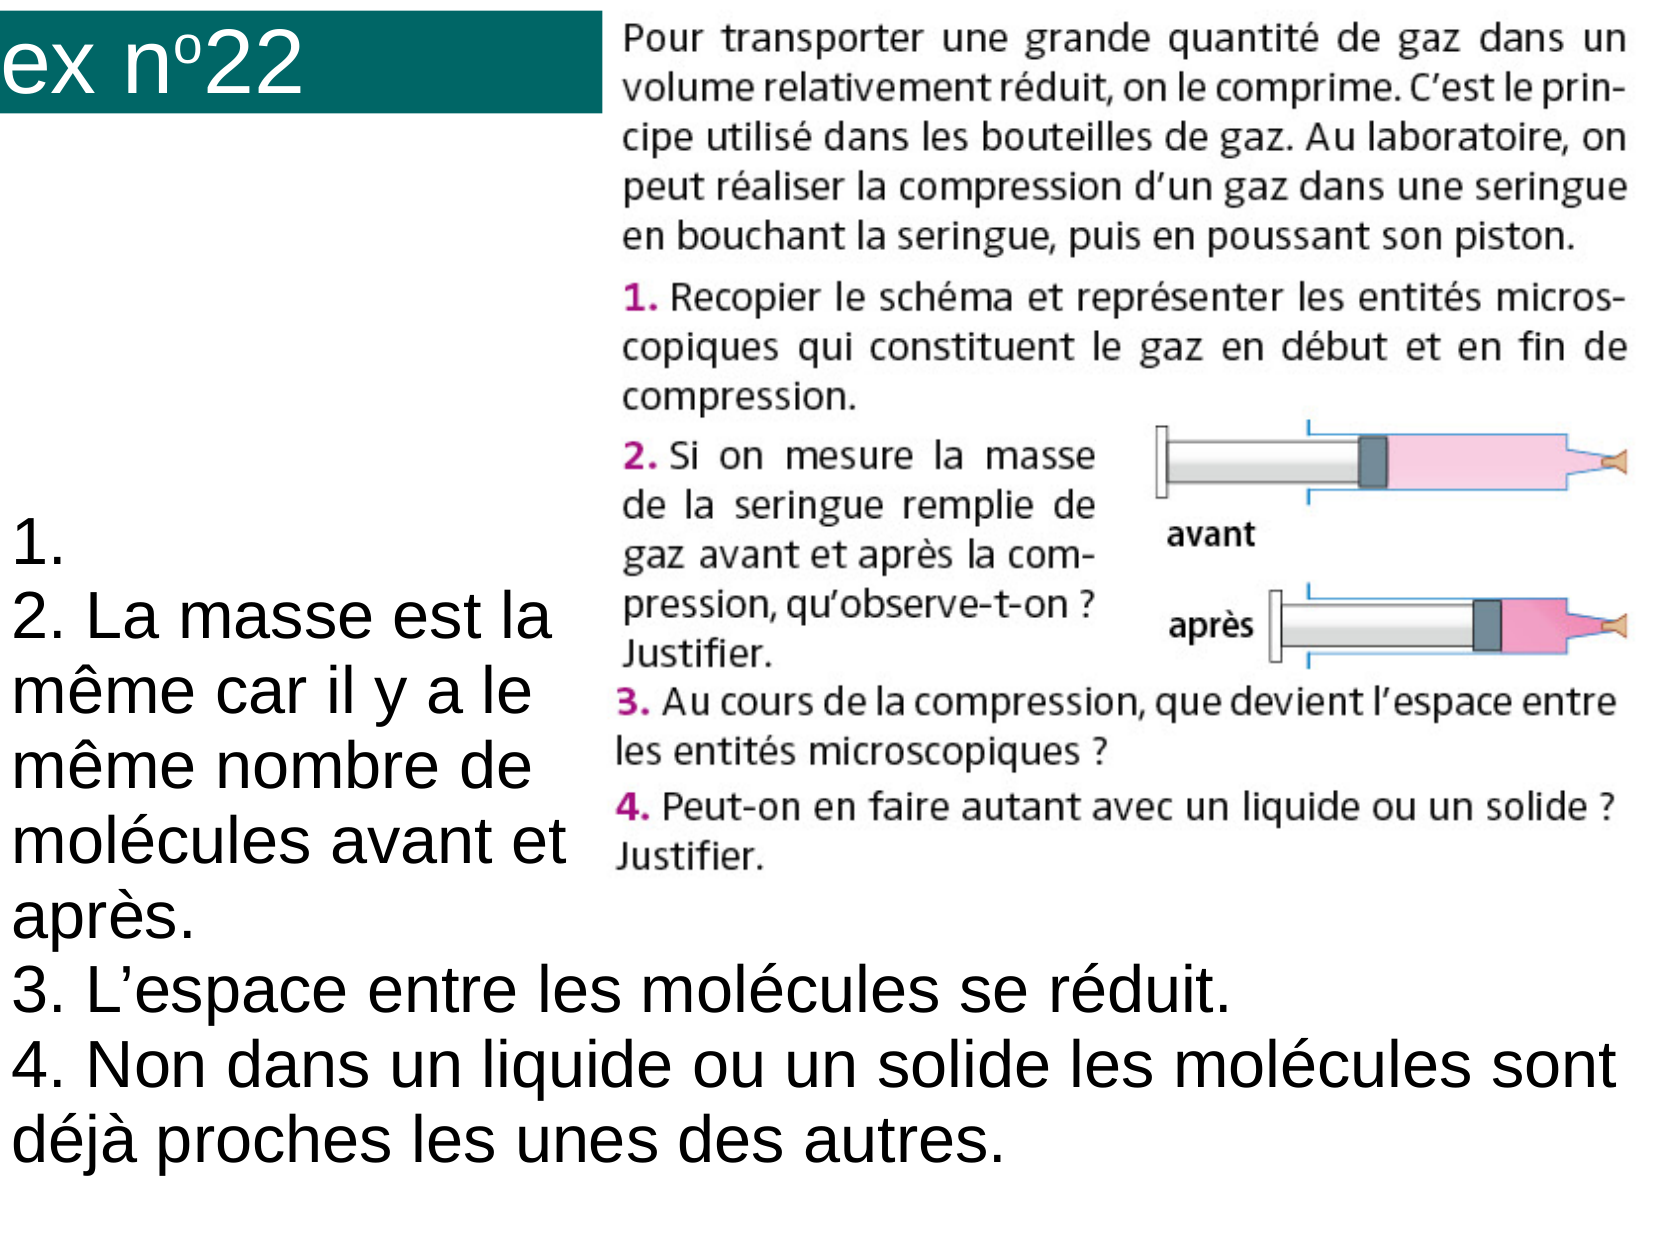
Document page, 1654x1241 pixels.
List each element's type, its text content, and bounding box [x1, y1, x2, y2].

subtitle 1. 2. La masse est la même car il y a le même nombre de molécules avant et après. 3. L’espace entre les molécules se réduit. 4. Non dans un liquide ou un solide les molécules sont déjà proches les unes des autres. [11, 129, 1642, 1229]
picture [602, 5, 1654, 898]
title ex no22 [0, 10, 602, 114]
